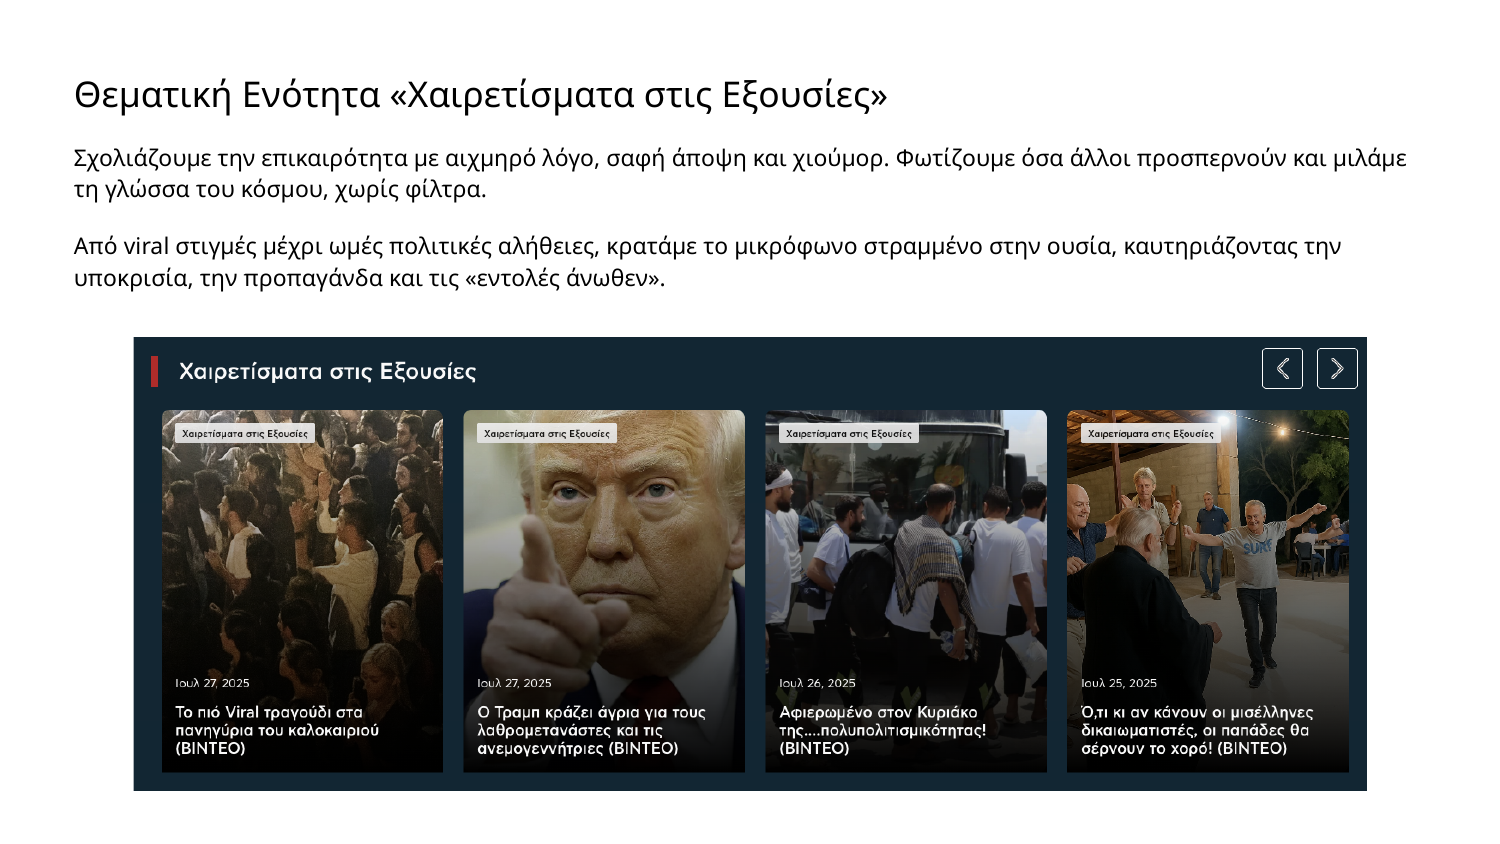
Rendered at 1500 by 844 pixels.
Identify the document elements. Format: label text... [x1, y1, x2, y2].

text_box Θεματική Ενότητα «Χαιρετίσματα στις Εξουσίες» Σχολιάζουμε την επικαιρότητα με αιχμηρό λόγο, σαφή άποψη και χιούμορ. Φωτίζουμε όσα άλλοι προσπερνούν και μιλάμε τη γλώσσα του κόσμου, χωρίς φίλτρα. Από viral στιγμές μέχρι ωμές πολιτικές αλήθειες, κρατάμε το μικρόφωνο στραμμένο στην ουσία, καυτηριάζοντας την υποκρισία, την προπαγάνδα και τις «εντολές άνωθεν». [58, 50, 1442, 306]
picture [133, 337, 1367, 791]
